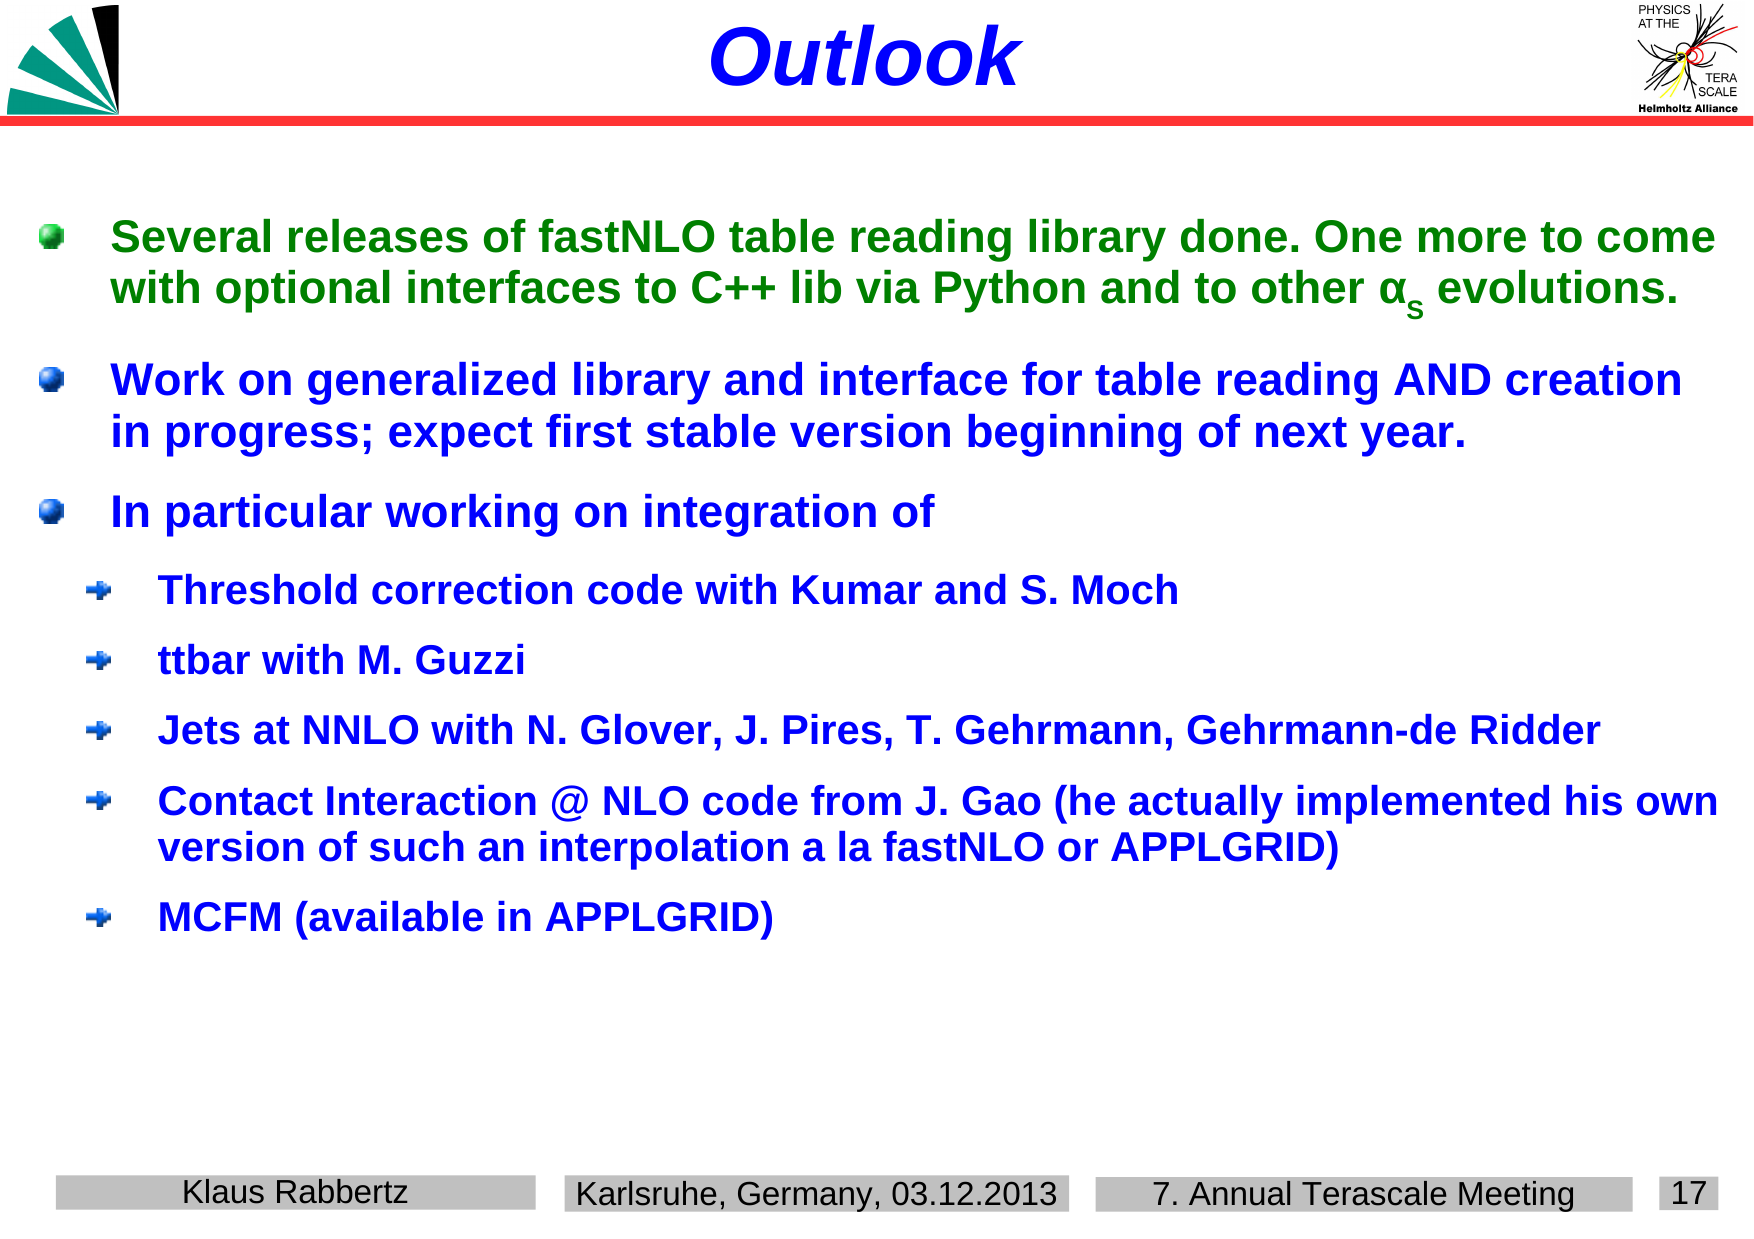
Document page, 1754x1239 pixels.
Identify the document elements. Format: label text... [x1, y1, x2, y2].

list Several releases of fastNLO table reading library done. One more to come with optional interfaces to C++ lib via Python and to other αS evolutions. Work on generalized library and interface for table reading AND creation in progress; expect first stable version beginning of next year. In particular working on integration of Threshold correction code with Kumar and S. Moch ttbar with M. Guzzi Jets at NNLO with N. Glover, J. Pires, T. Gehrmann, Gehrmann-de Ridder Contact Interaction @ NLO code from J. Gao (he actually implemented his own version of such an interpolation a la fastNLO or APPLGRID) MCFM (available in APPLGRID) [27, 211, 1730, 941]
picture [7, 5, 119, 116]
title Outlook [123, 0, 1606, 114]
picture [1631, 1, 1745, 115]
